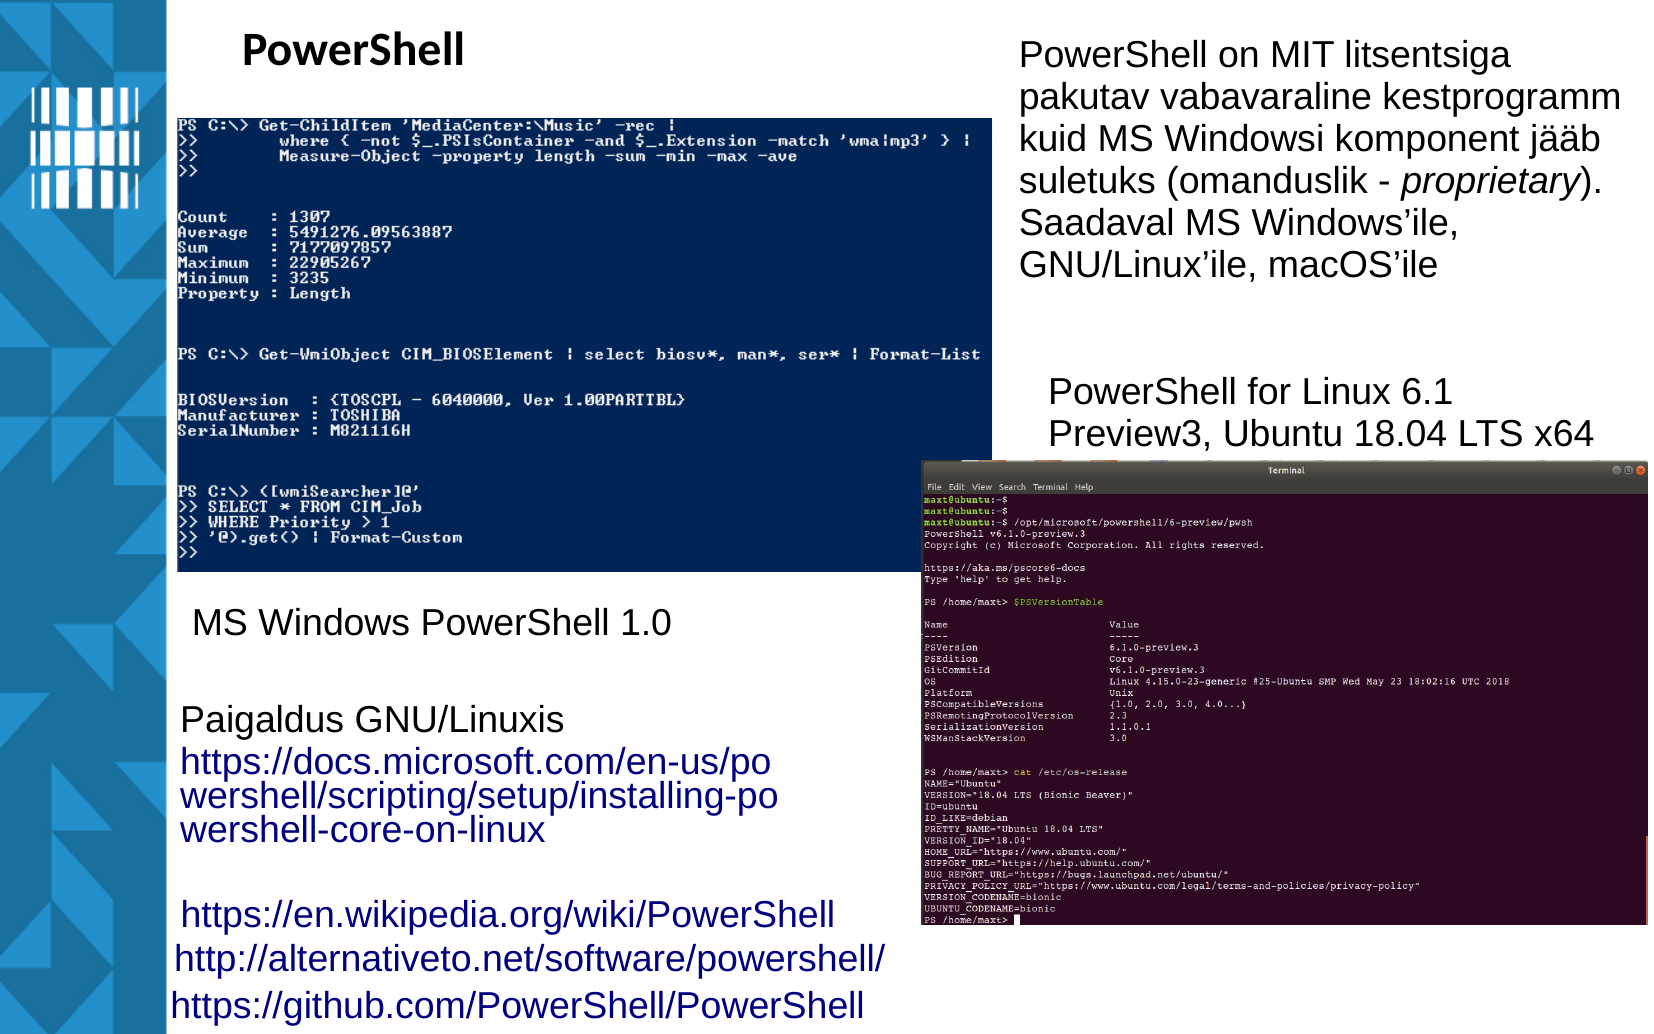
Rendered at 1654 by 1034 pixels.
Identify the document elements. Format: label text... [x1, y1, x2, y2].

text_box PowerShell for Linux 6.1 Preview3, Ubuntu 18.04 LTS x64 [1033, 362, 1625, 460]
text_box Paigaldus GNU/Linuxis https://docs.microsoft.com/en-us/powershell/scripting/setup/installing-powershell-core-on-linux [165, 690, 804, 857]
picture [177, 118, 1648, 925]
text_box https://github.com/PowerShell/PowerShell [155, 977, 880, 1034]
text_box http://alternativeto.net/software/powershell/ [159, 929, 901, 987]
text_box PowerShell on MIT litsentsiga pakutav vabavaraline kestprogramm kuid MS Windowsi komponent jääb suletuks (omanduslik - proprietary). Saadaval MS Windows’ile, GNU/Linux’ile, macOS’ile [1003, 25, 1642, 296]
title PowerShell [242, 17, 1453, 89]
picture [42, 108, 132, 208]
text_box https://en.wikipedia.org/wiki/PowerShell [165, 885, 851, 943]
text_box MS Windows PowerShell 1.0 [177, 594, 756, 652]
